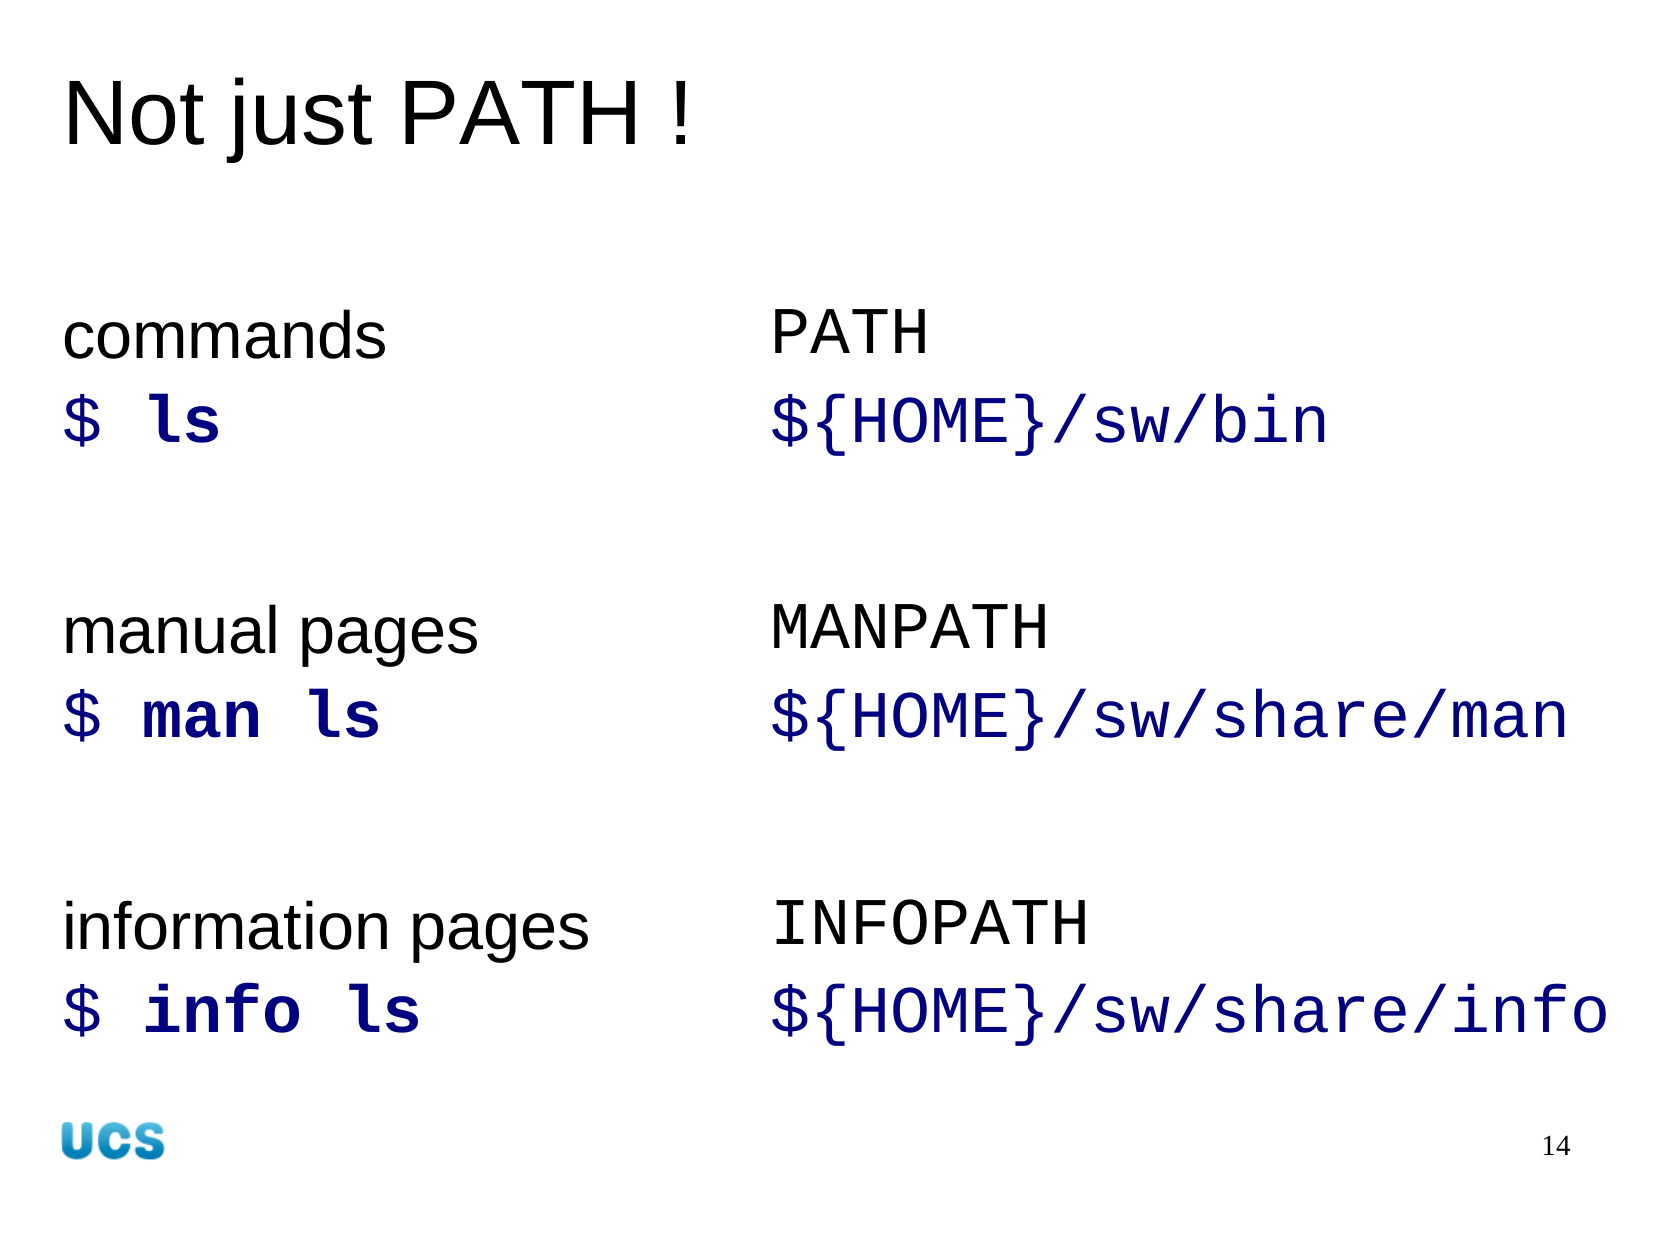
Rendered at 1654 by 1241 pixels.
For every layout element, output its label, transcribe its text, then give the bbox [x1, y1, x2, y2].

text_box MANPATH [767, 590, 1054, 673]
text_box ${HOME}/sw/share/info [767, 974, 1614, 1056]
text_box manual pages [59, 590, 486, 672]
text_box PATH [767, 295, 934, 377]
text_box $ info ls [59, 974, 426, 1056]
text_box Not just PATH ! [59, 59, 698, 168]
text_box $ ls [59, 383, 226, 466]
text_box commands [59, 295, 393, 377]
text_box $ man ls [59, 679, 386, 761]
text_box ${HOME}/sw/share/man [767, 679, 1574, 761]
text_box information pages [59, 885, 597, 967]
text_box INFOPATH [767, 885, 1094, 968]
picture [61, 1121, 165, 1161]
text_box ${HOME}/sw/bin [767, 383, 1334, 466]
